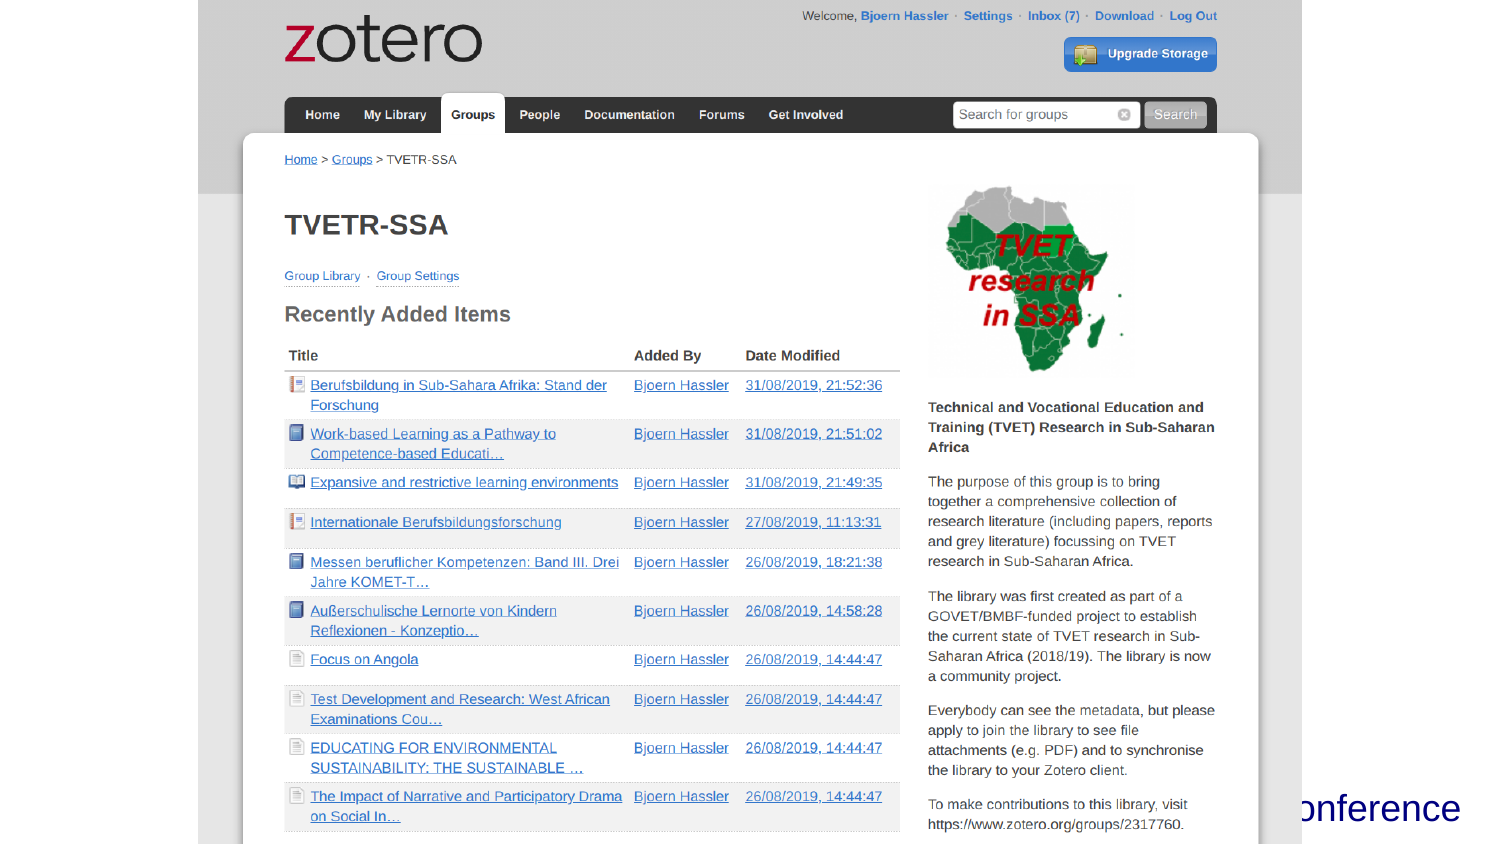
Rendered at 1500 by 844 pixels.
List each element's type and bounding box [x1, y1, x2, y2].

picture [198, 0, 1302, 844]
